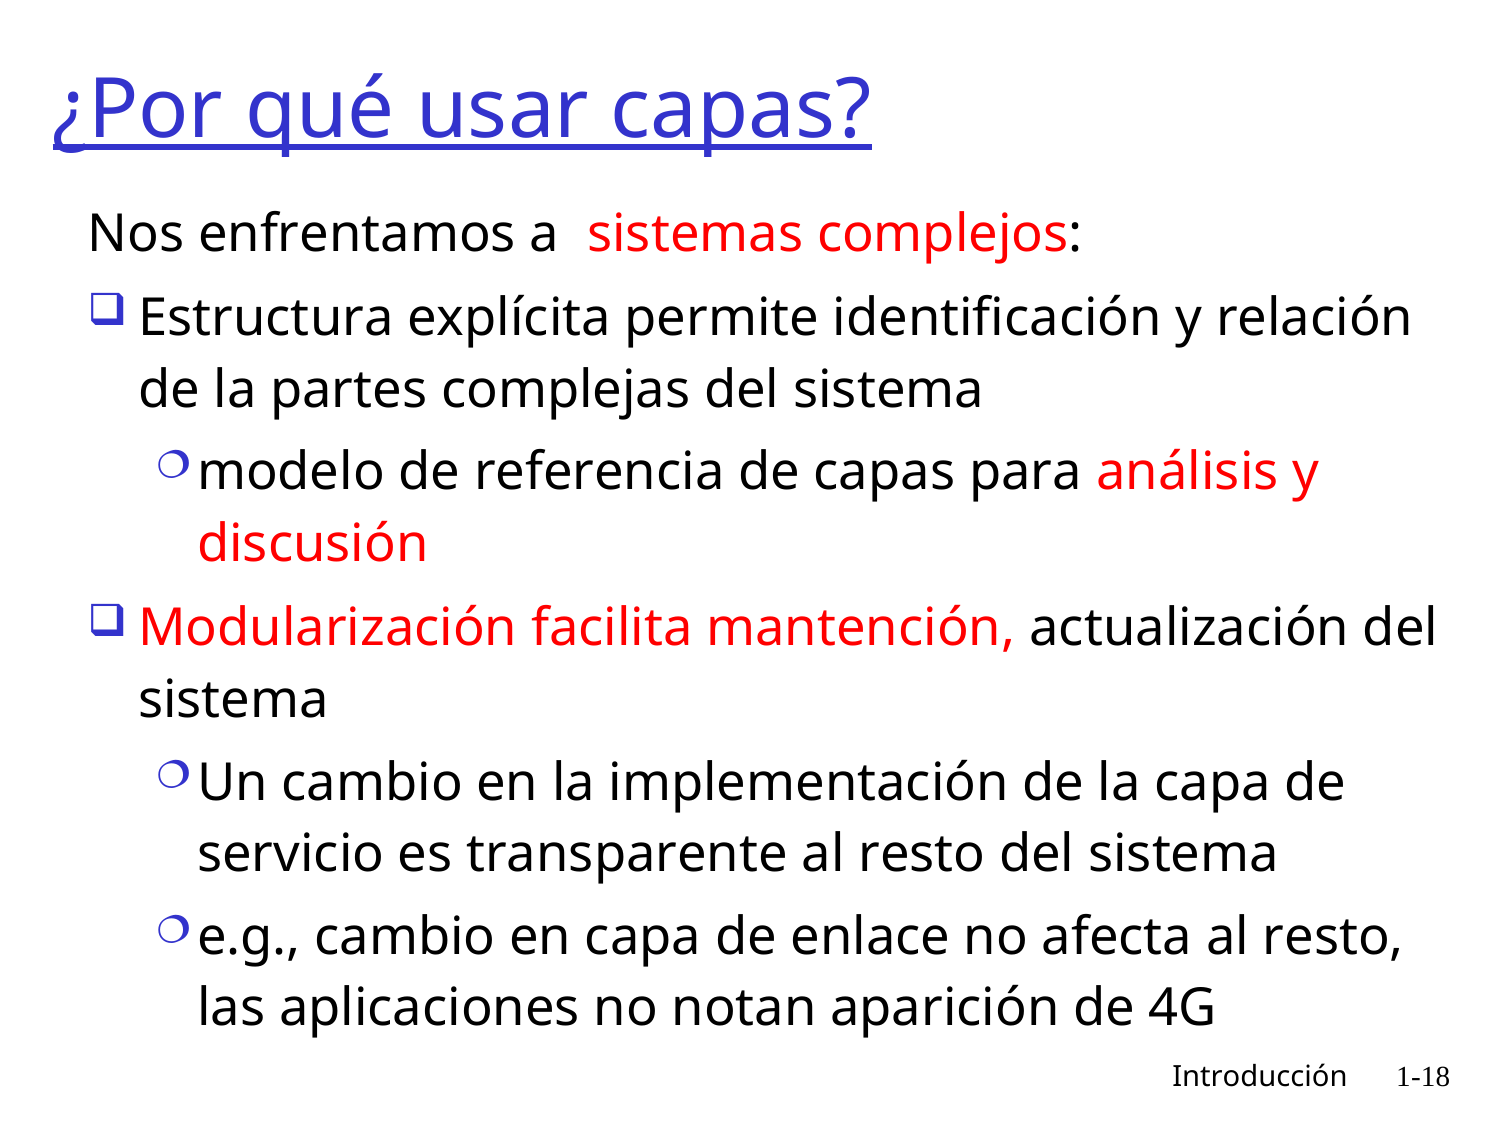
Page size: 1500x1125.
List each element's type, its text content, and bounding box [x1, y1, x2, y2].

text_box 1-<number> [1362, 1050, 1466, 1125]
title ¿Por qué usar capas? [37, 23, 1463, 188]
list Nos enfrentamos a sistemas complejos: Estructura explícita permite identificación y relación de la partes complejas del sistema modelo de referencia de capas para análisis y discusión Modularización facilita mantención, actualización del sistema Un cambio en la implementación de la capa de servicio es transparente al resto del sistema e.g., cambio en capa de enlace no afecta al resto, las aplicaciones no notan aparición de 4G [87, 195, 1463, 1051]
text_box Introducción [887, 1051, 1362, 1125]
